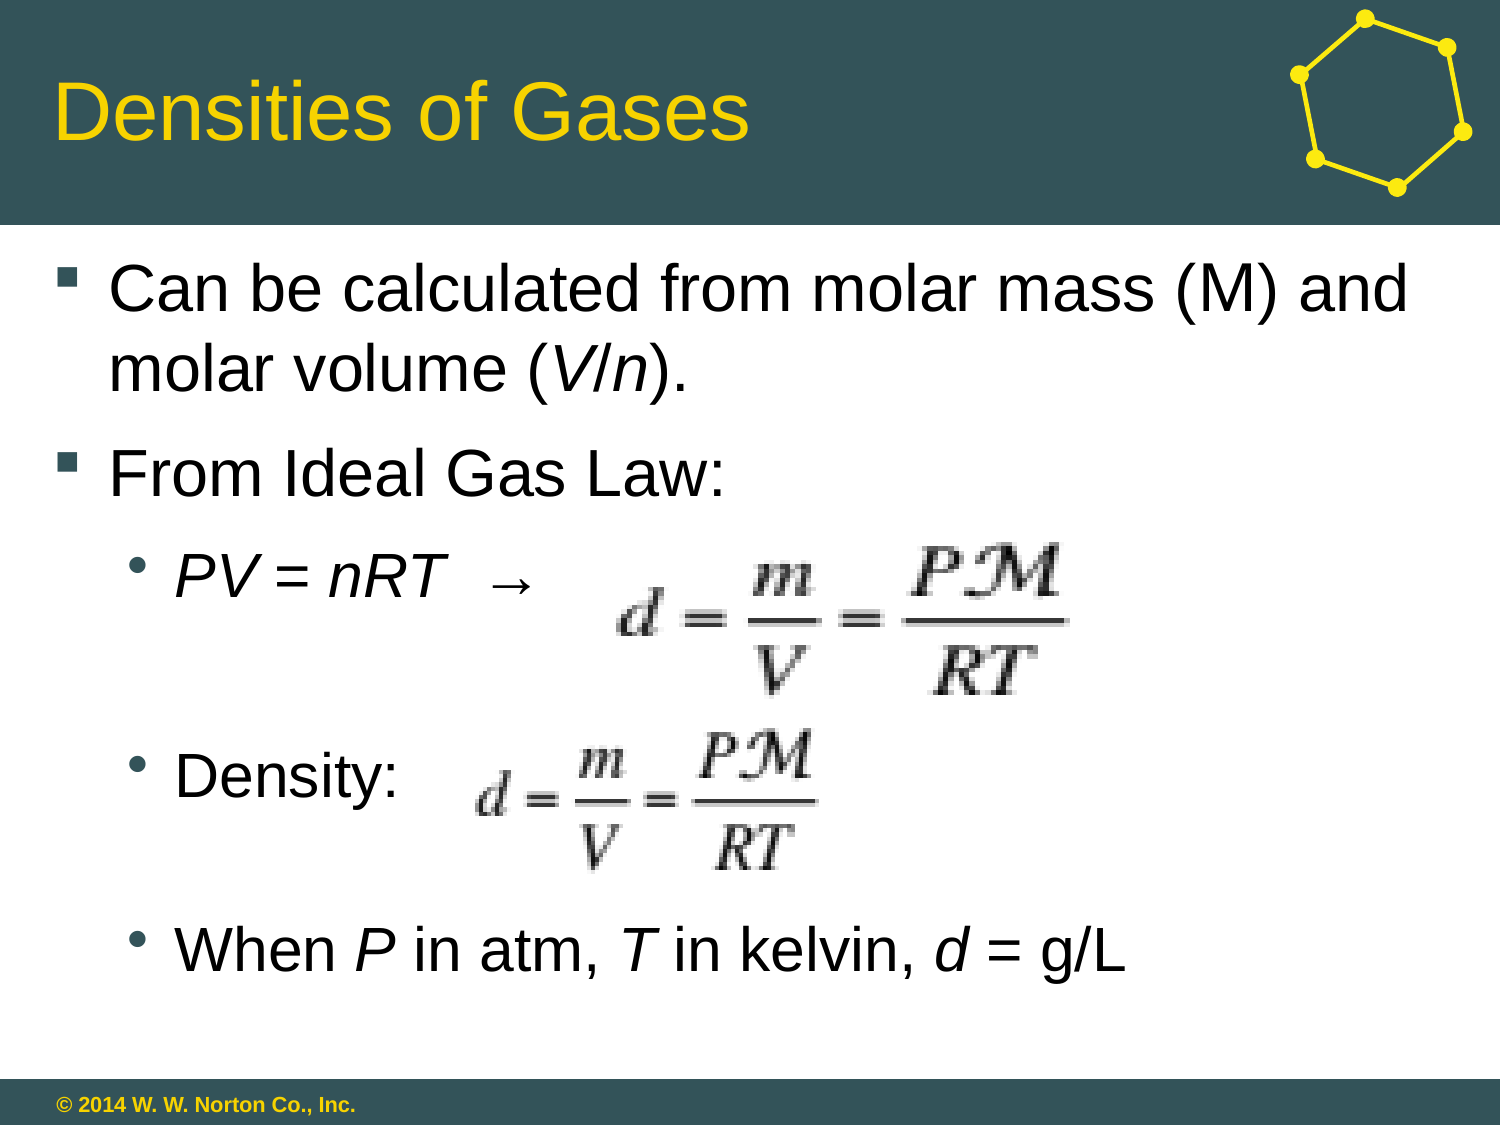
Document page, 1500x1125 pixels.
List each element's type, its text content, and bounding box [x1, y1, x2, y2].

chart [467, 712, 824, 875]
list Can be calculated from molar mass (M) and molar volume (V/n). From Ideal Gas Law: PV = nRT → Density: When P in atm, T in kelvin, d = g/L [37, 237, 1463, 1121]
title Densities of Gases [37, 19, 1118, 195]
chart [606, 525, 1075, 700]
